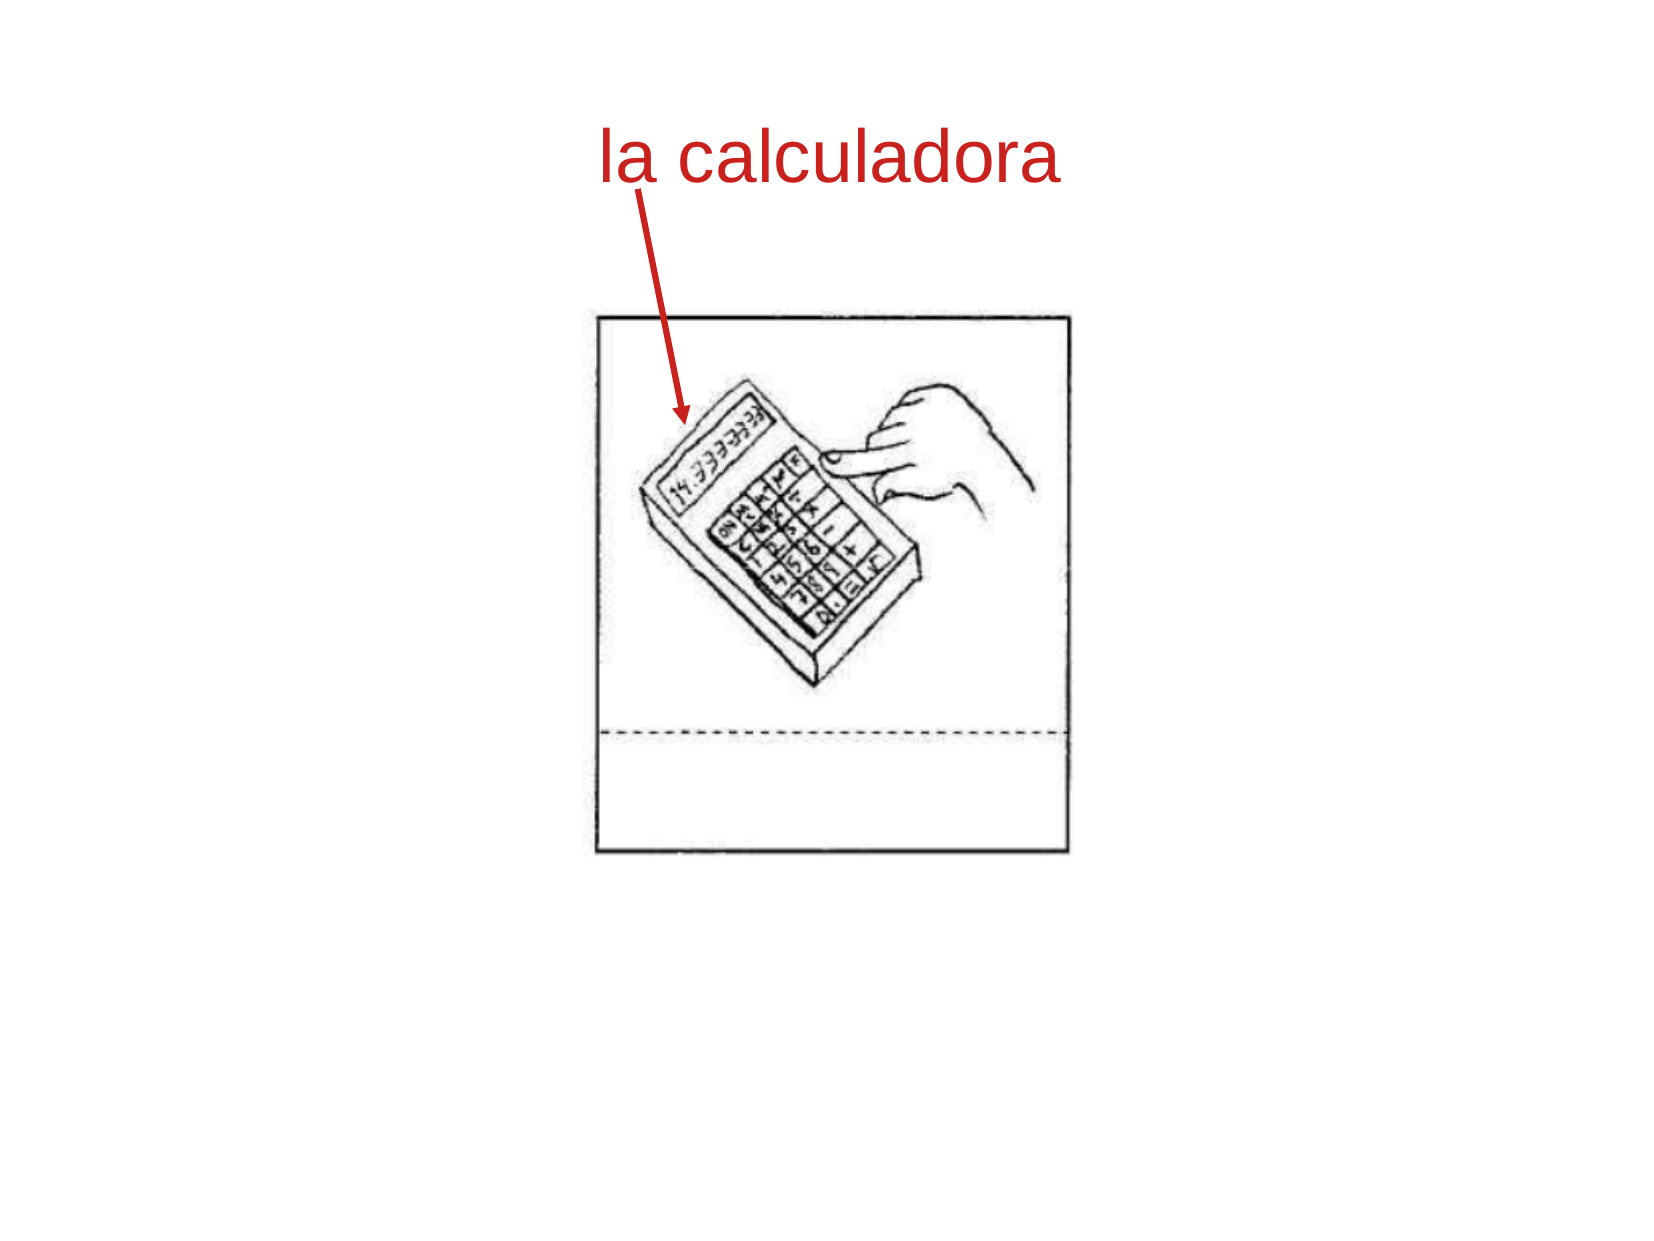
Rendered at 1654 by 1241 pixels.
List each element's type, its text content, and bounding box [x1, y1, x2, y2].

picture [581, 291, 1094, 873]
text_box la calculadora [289, 49, 1371, 257]
